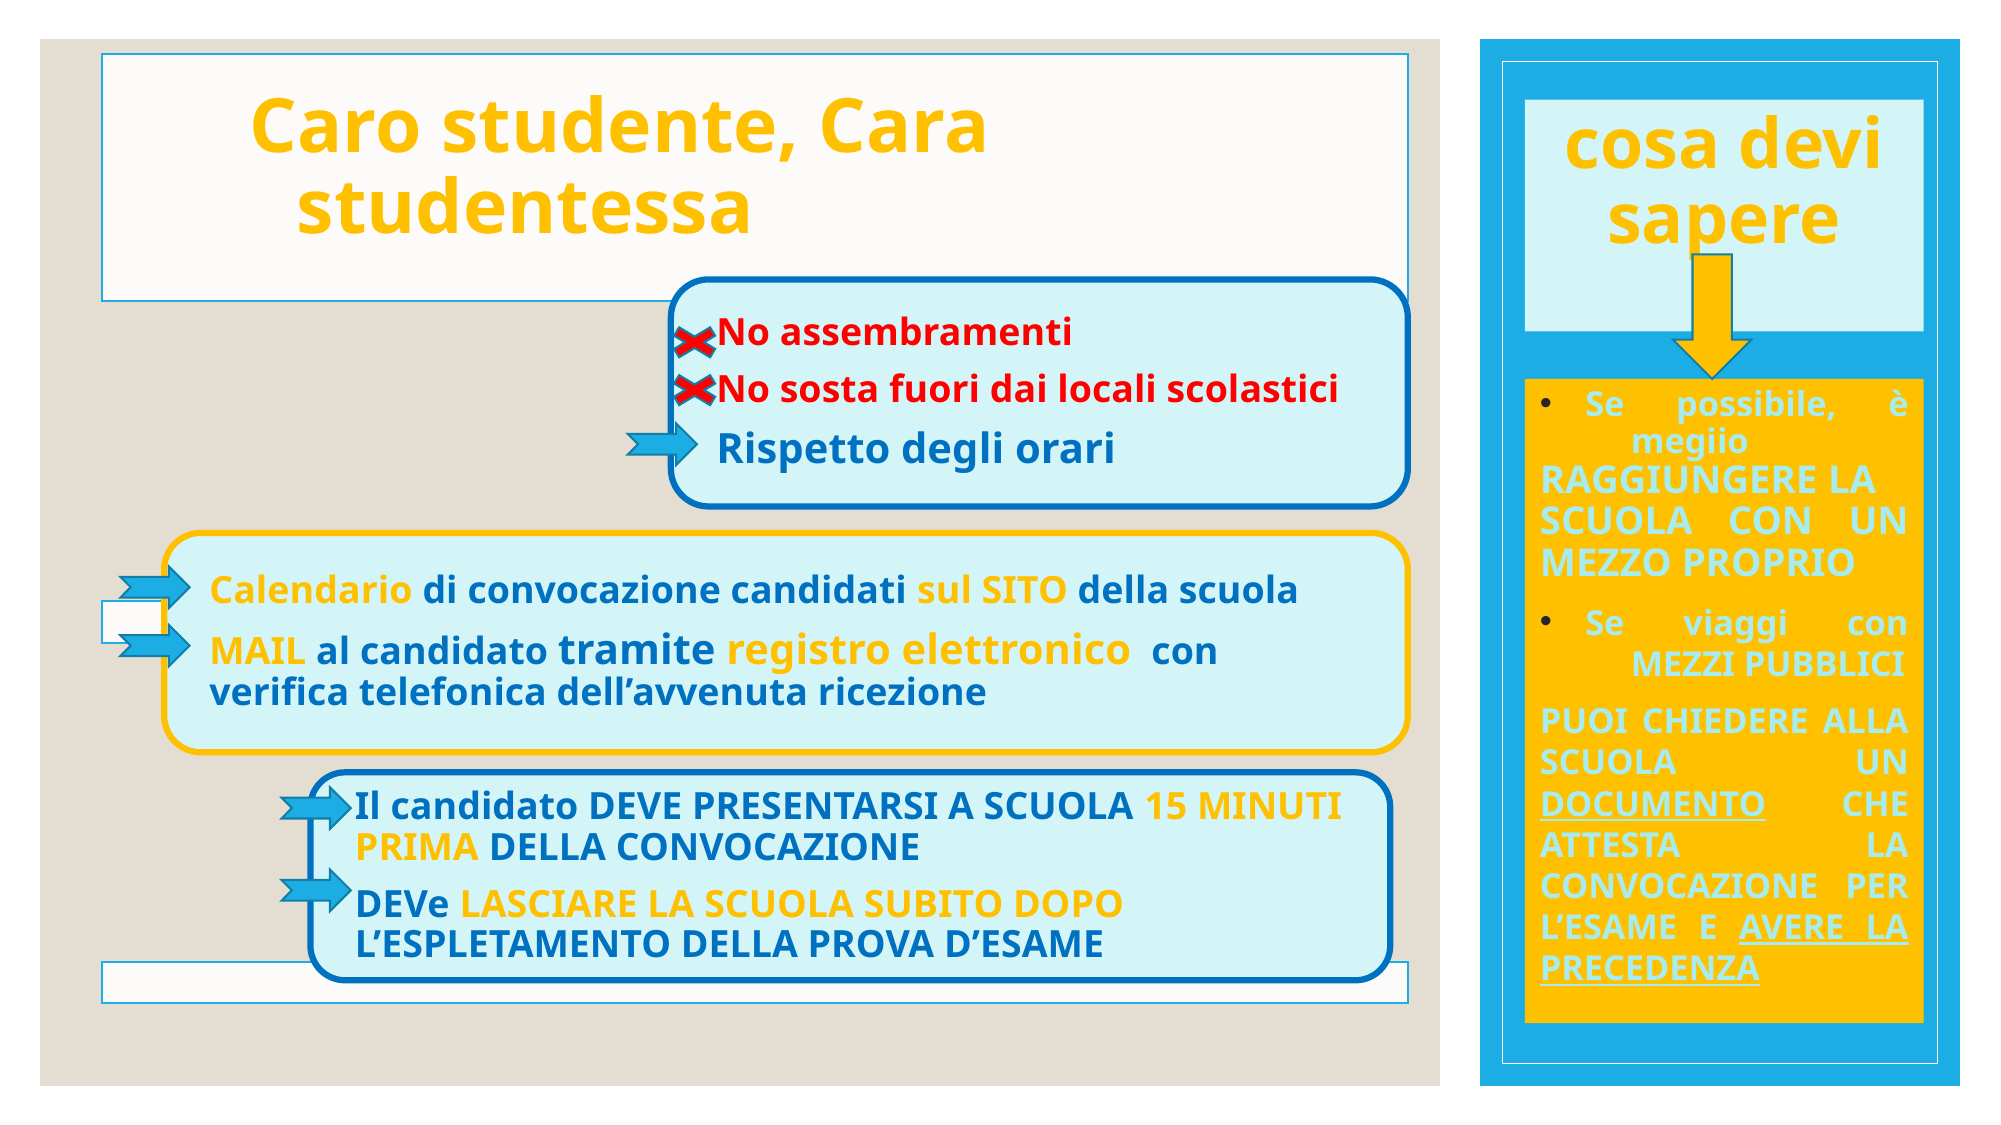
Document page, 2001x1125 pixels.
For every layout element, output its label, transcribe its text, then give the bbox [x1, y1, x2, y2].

text_box [674, 375, 716, 406]
text_box [120, 566, 190, 608]
text_box [674, 327, 716, 358]
text_box [627, 423, 697, 465]
text_box [1672, 254, 1752, 379]
text_box Il candidato DEVE PRESENTARSI A SCUOLA 15 MINUTI PRIMA DELLA CONVOCAZIONE DEVe LASCIARE LA SCUOLA SUBITO DOPO L’ESPLETAMENTO DELLA PROVA D’ESAME [310, 772, 1391, 981]
list Se possibile, è megiio raggiungere la scuola con un mezzo proprio Se viaggi con MEZZI PUBBLICI PUOI CHIEDERE ALLA SCUOLA UN DOCUMENTO CHE ATTESTA LA CONVOCAZIONE PER L’ESAME E AVERE LA PRECEDENZA [1524, 378, 1924, 1024]
text_box [281, 787, 351, 829]
text_box No assembramenti No sosta fuori dai locali scolastici Rispetto degli orari [670, 279, 1408, 507]
text_box Caro studente, Cara studentessa [101, 54, 1408, 302]
text_box [102, 962, 1408, 1003]
title cosa devi sapere [1524, 99, 1924, 332]
text_box [102, 601, 190, 667]
text_box Calendario di convocazione candidati sul SITO della scuola MAIL al candidato tramite registro elettronico con verifica telefonica dell’avvenuta ricezione [164, 532, 1408, 753]
text_box [281, 869, 351, 912]
